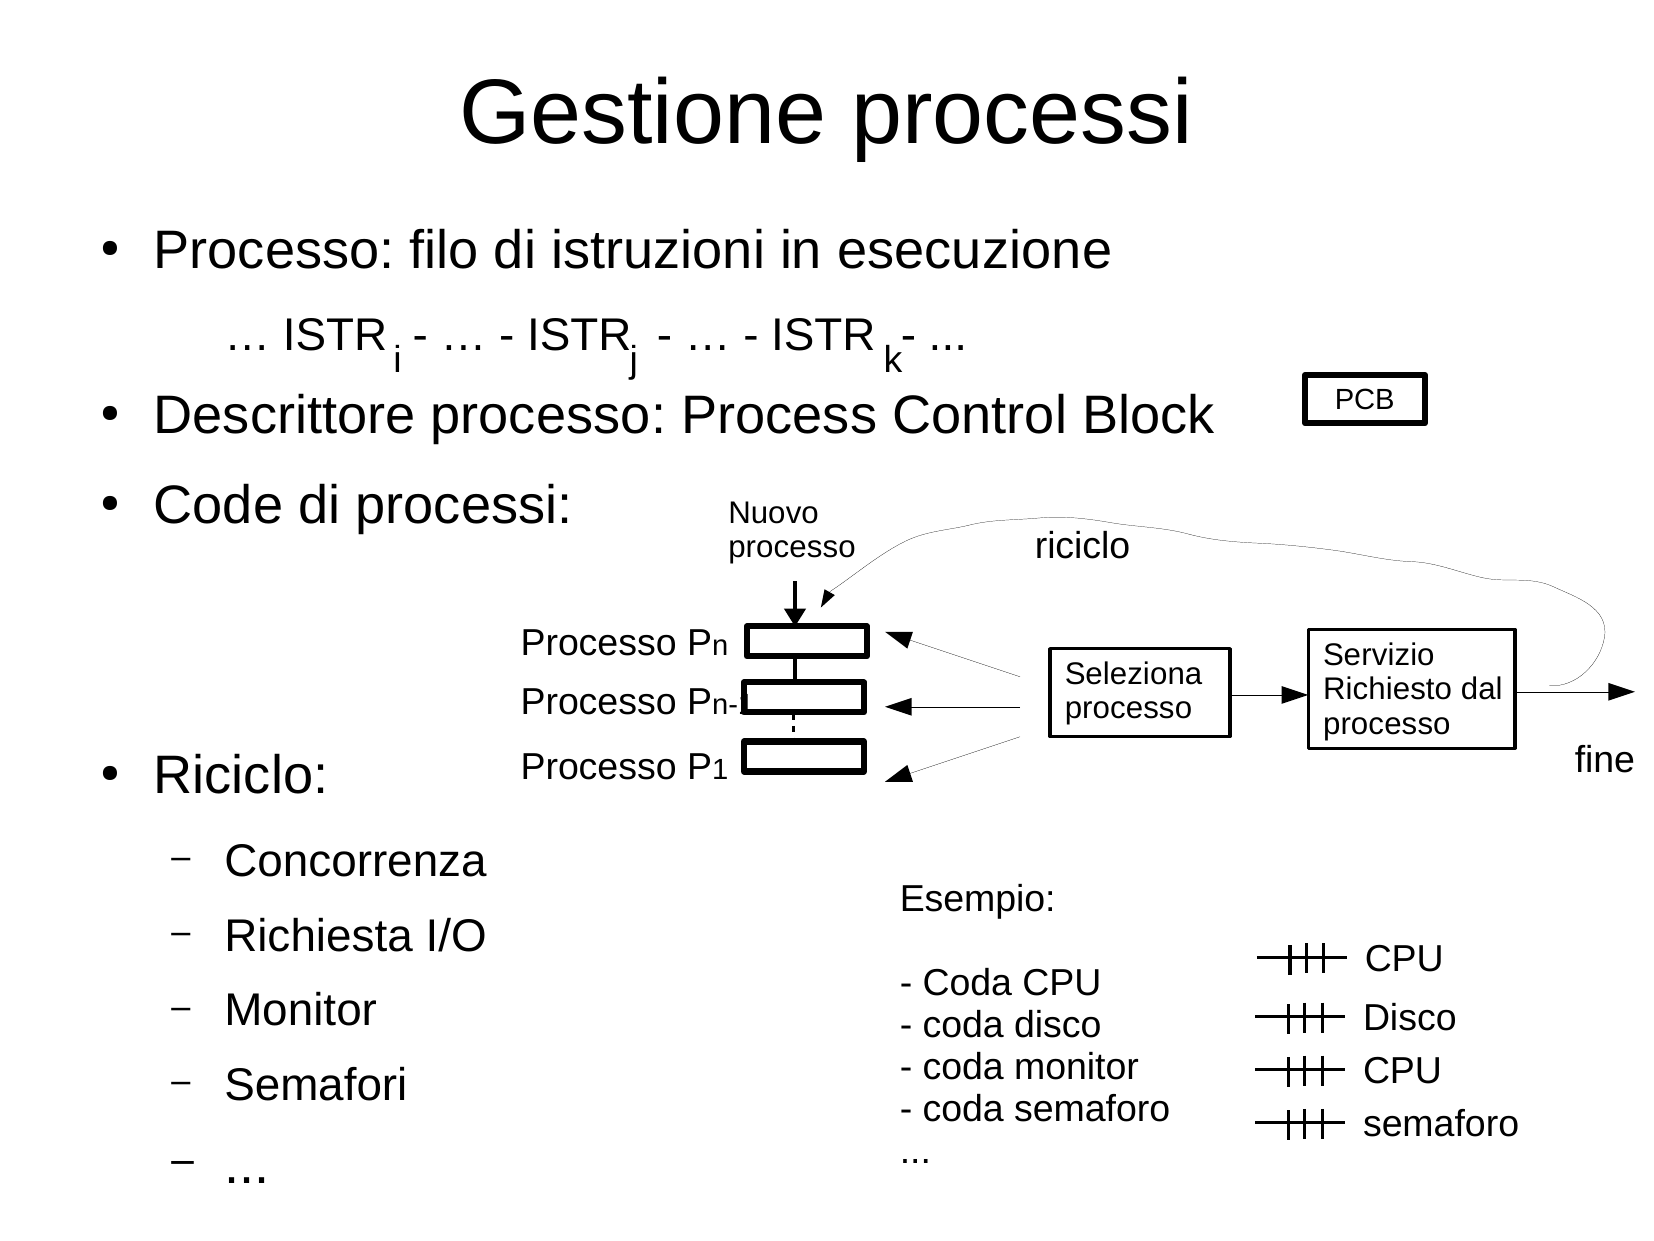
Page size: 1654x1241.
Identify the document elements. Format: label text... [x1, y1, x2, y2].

text_box k [868, 331, 918, 389]
text_box Nuovo processo [713, 487, 908, 572]
text_box i [378, 331, 417, 389]
text_box PCB [1320, 375, 1471, 424]
text_box j [614, 331, 653, 389]
text_box CPU [1348, 1042, 1484, 1095]
text_box Servizio Richiesto dal processo [1308, 629, 1549, 749]
title Gestione processi [82, 8, 1571, 216]
text_box CPU [1350, 930, 1486, 987]
text_box Seleziona processo [1050, 648, 1246, 733]
text_box riciclo [1020, 517, 1186, 574]
text_box Processo P1 [505, 738, 776, 795]
text_box Esempio: - Coda CPU - coda disco - coda monitor - coda semaforo ... [885, 870, 1591, 1221]
text_box fine [1560, 731, 1650, 789]
text_box Processo Pn-1 [505, 673, 776, 730]
list Processo: filo di istruzioni in esecuzione … ISTR - … - ISTR - … - ISTR - ... Descrittore processo: Process Control Block Code di processi: Riciclo: Concorrenza Richiesta I/O Monitor Semafori ... [82, 219, 1538, 1231]
text_box Processo Pn [505, 614, 776, 671]
text_box semaforo [1348, 1095, 1538, 1153]
text_box [225, 915, 316, 986]
text_box Disco [1348, 989, 1484, 1042]
